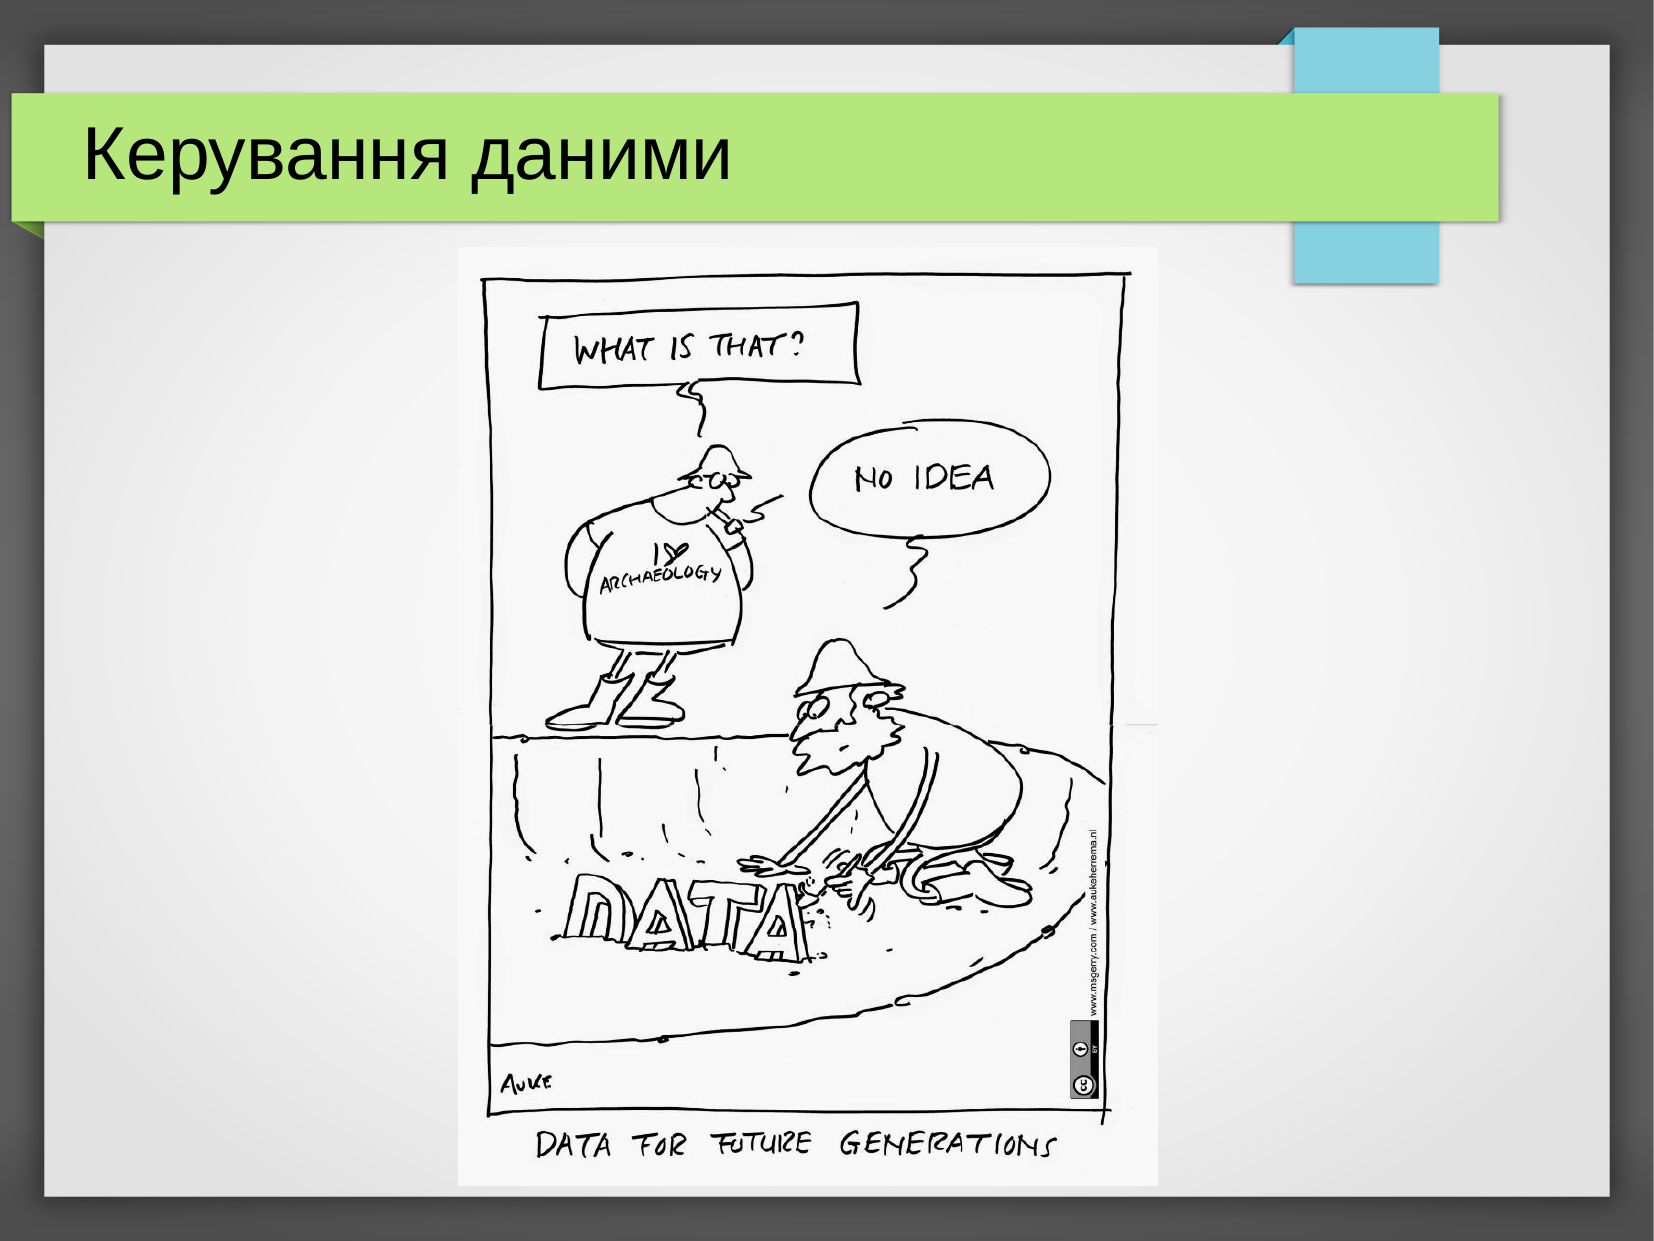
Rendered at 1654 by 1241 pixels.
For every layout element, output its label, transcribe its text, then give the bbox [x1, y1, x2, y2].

title Керування даними [82, 94, 1264, 213]
picture [0, 0, 1654, 1241]
